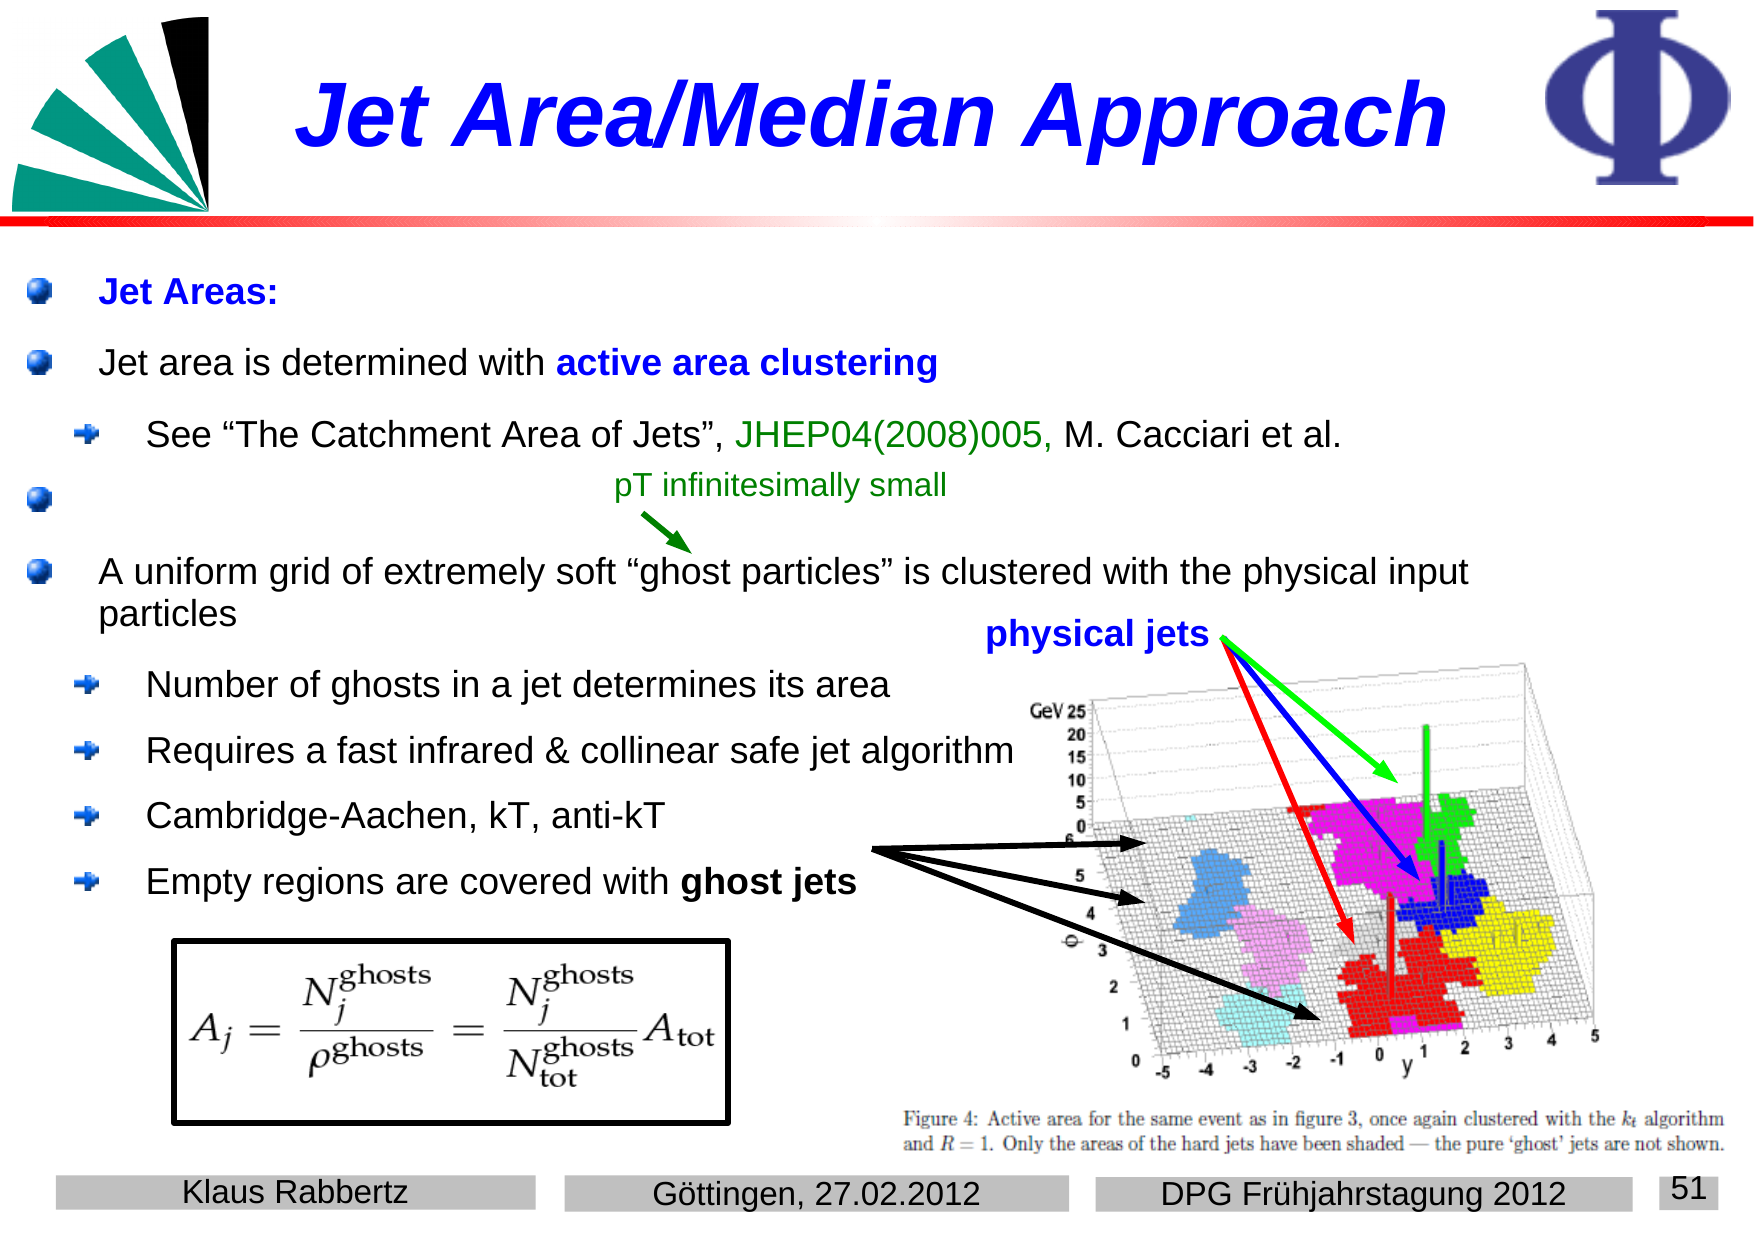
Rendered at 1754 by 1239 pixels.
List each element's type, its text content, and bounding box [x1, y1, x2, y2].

picture [875, 590, 1752, 1169]
picture [177, 944, 726, 1121]
picture [12, 17, 209, 214]
list Jet Areas: Jet area is determined with active area clustering See “The Catchment Area of Jets”, JHEP04(2008)005, M. Cacciari et al. A uniform grid of extremely soft “ghost particles” is clustered with the physical input particles Number of ghosts in a jet determines its area Requires a fast infrared & collinear safe jet algorithm Cambridge-Aachen, kT, anti-kT Empty regions are covered with ghost jets [15, 270, 1619, 998]
text_box pT infinitesimally small [602, 460, 961, 510]
title Jet Area/Median Approach [220, 27, 1536, 202]
picture [1545, 10, 1731, 185]
text_box physical jets [973, 606, 1222, 660]
